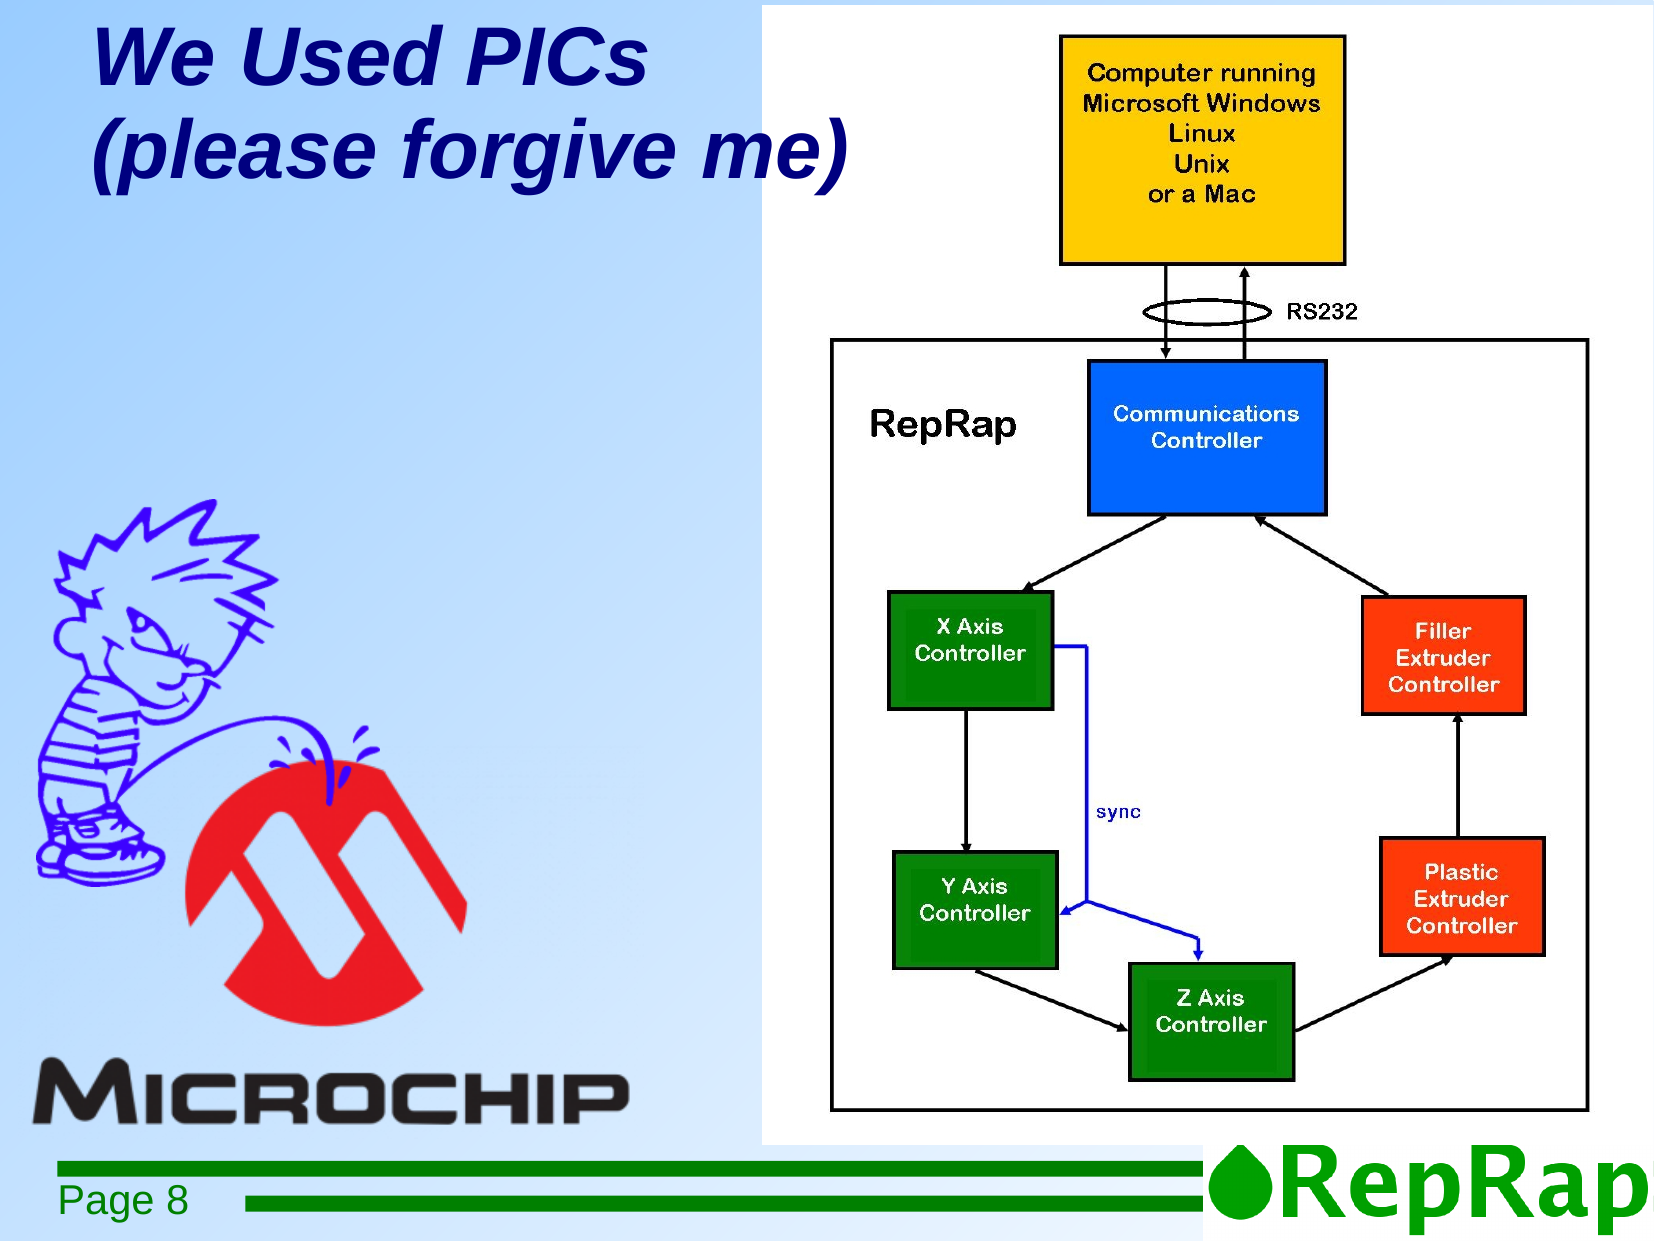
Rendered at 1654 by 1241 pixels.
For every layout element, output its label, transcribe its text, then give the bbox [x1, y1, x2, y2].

title We Used PICs (please forgive me) [91, 0, 1504, 208]
picture [18, 499, 644, 1139]
picture [762, 5, 1654, 1241]
